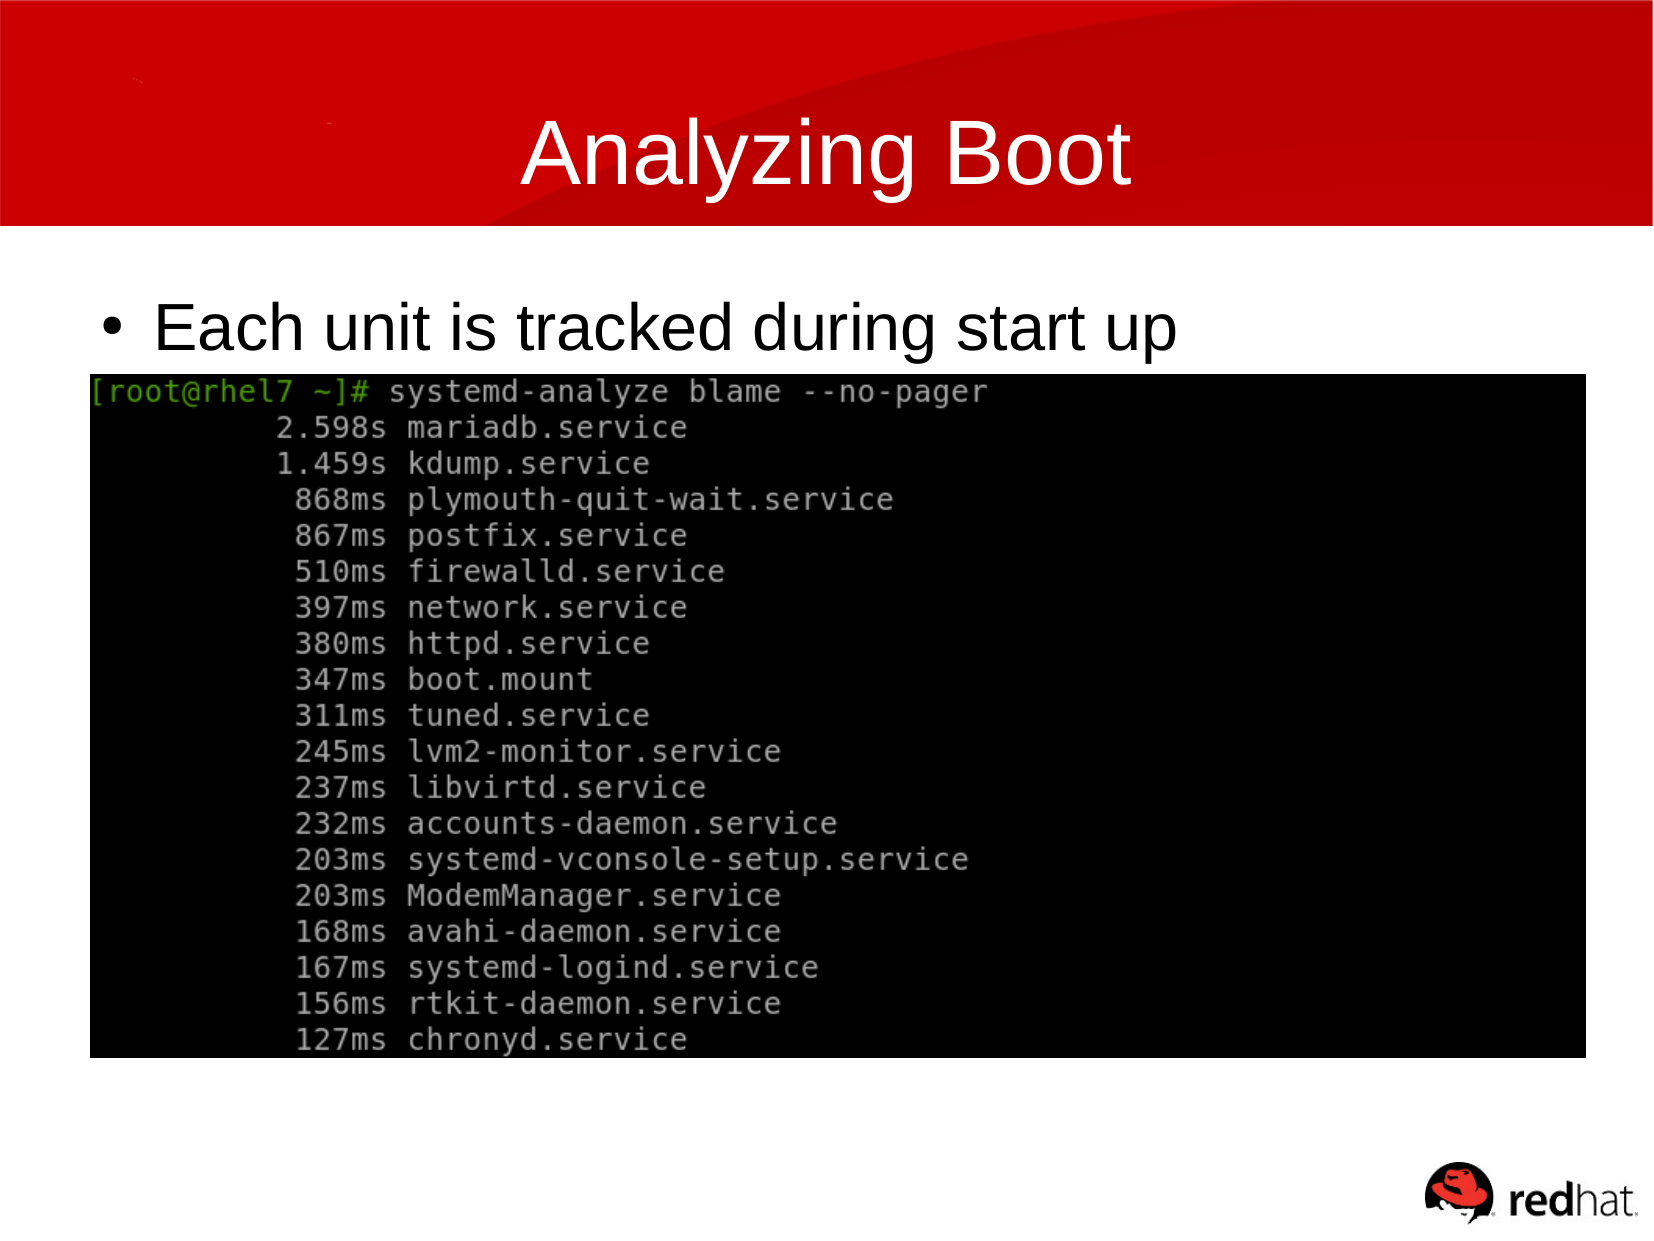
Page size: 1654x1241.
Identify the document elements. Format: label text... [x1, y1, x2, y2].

picture [90, 374, 1586, 1058]
picture [0, 0, 1653, 226]
picture [1425, 1162, 1638, 1232]
list Each unit is tracked during start up [82, 290, 1571, 1010]
title Analyzing Boot [82, 49, 1571, 257]
